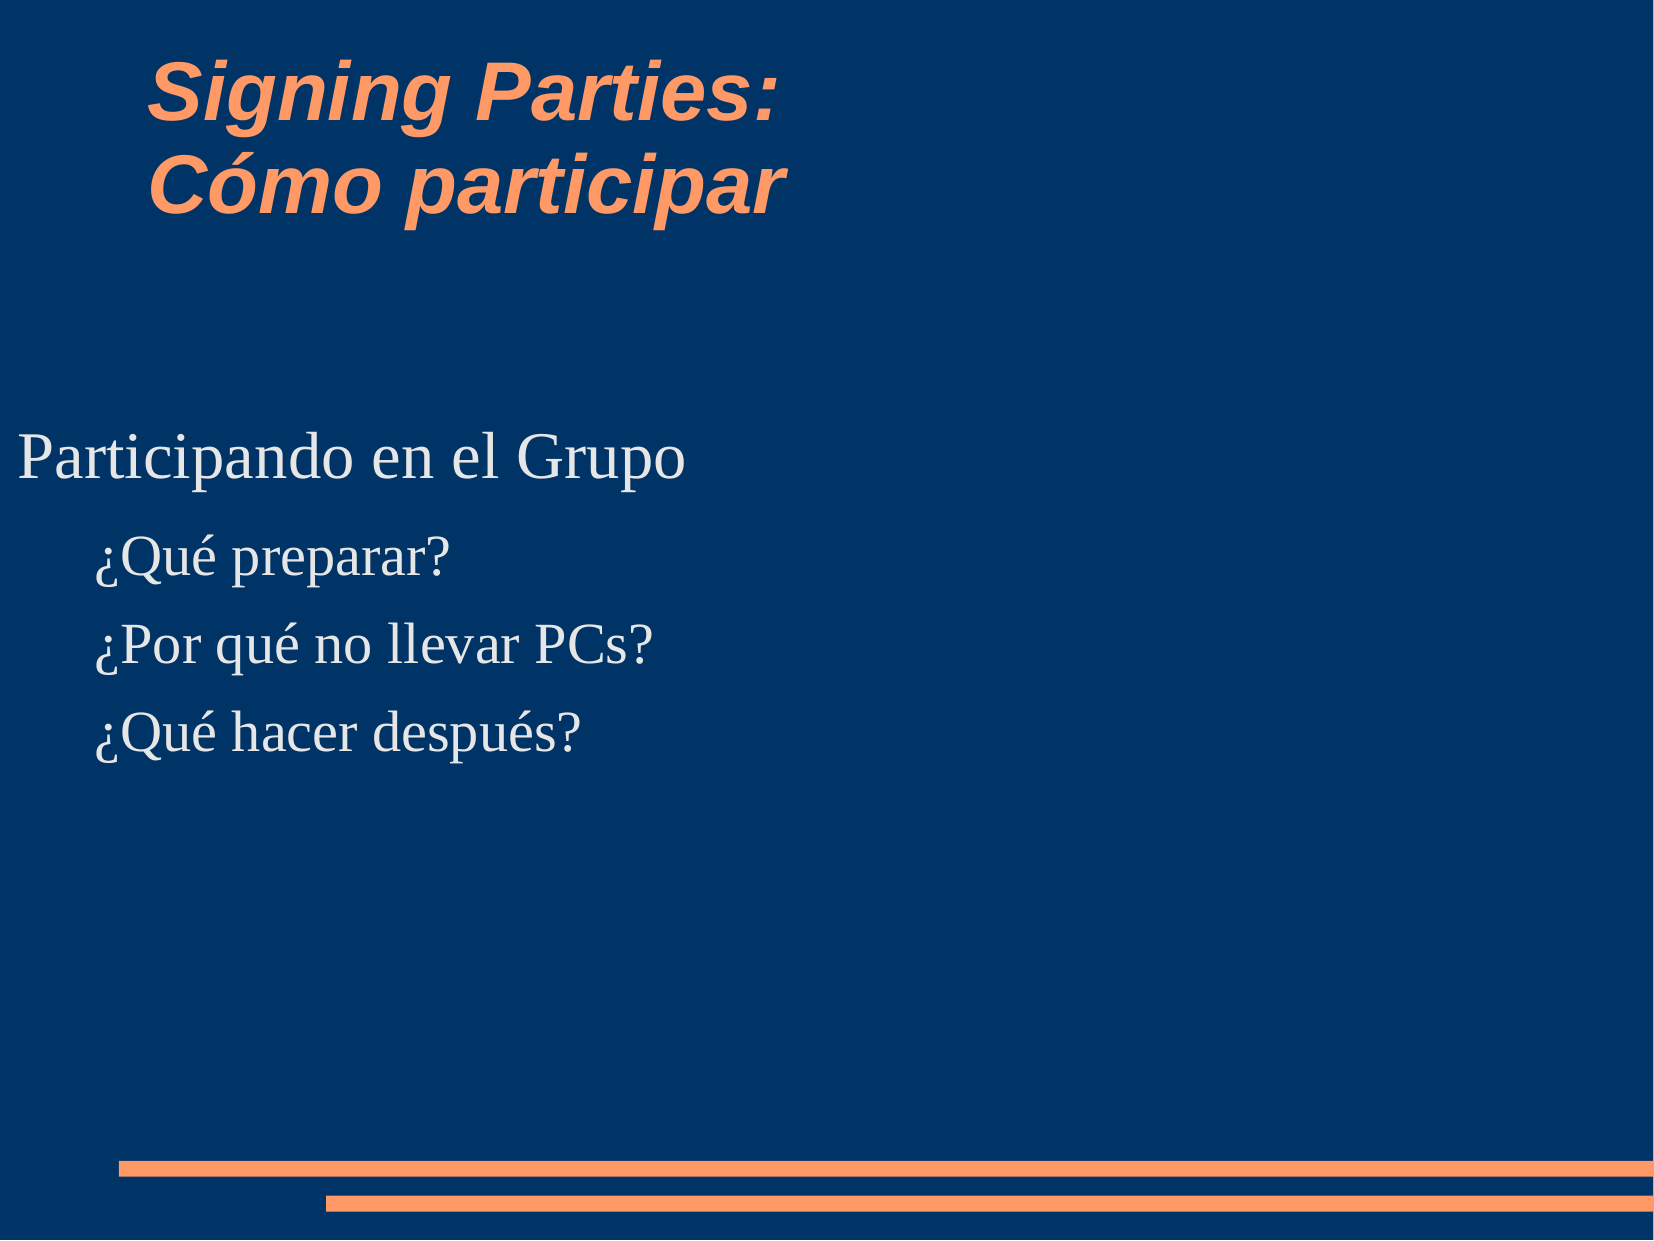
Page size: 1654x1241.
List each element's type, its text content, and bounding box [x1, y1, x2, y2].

title Signing Parties: Cómo participar [88, 35, 1625, 243]
list Participando en el Grupo ¿Qué preparar? ¿Por qué no llevar PCs? ¿Qué hacer después? [0, 419, 1625, 1241]
